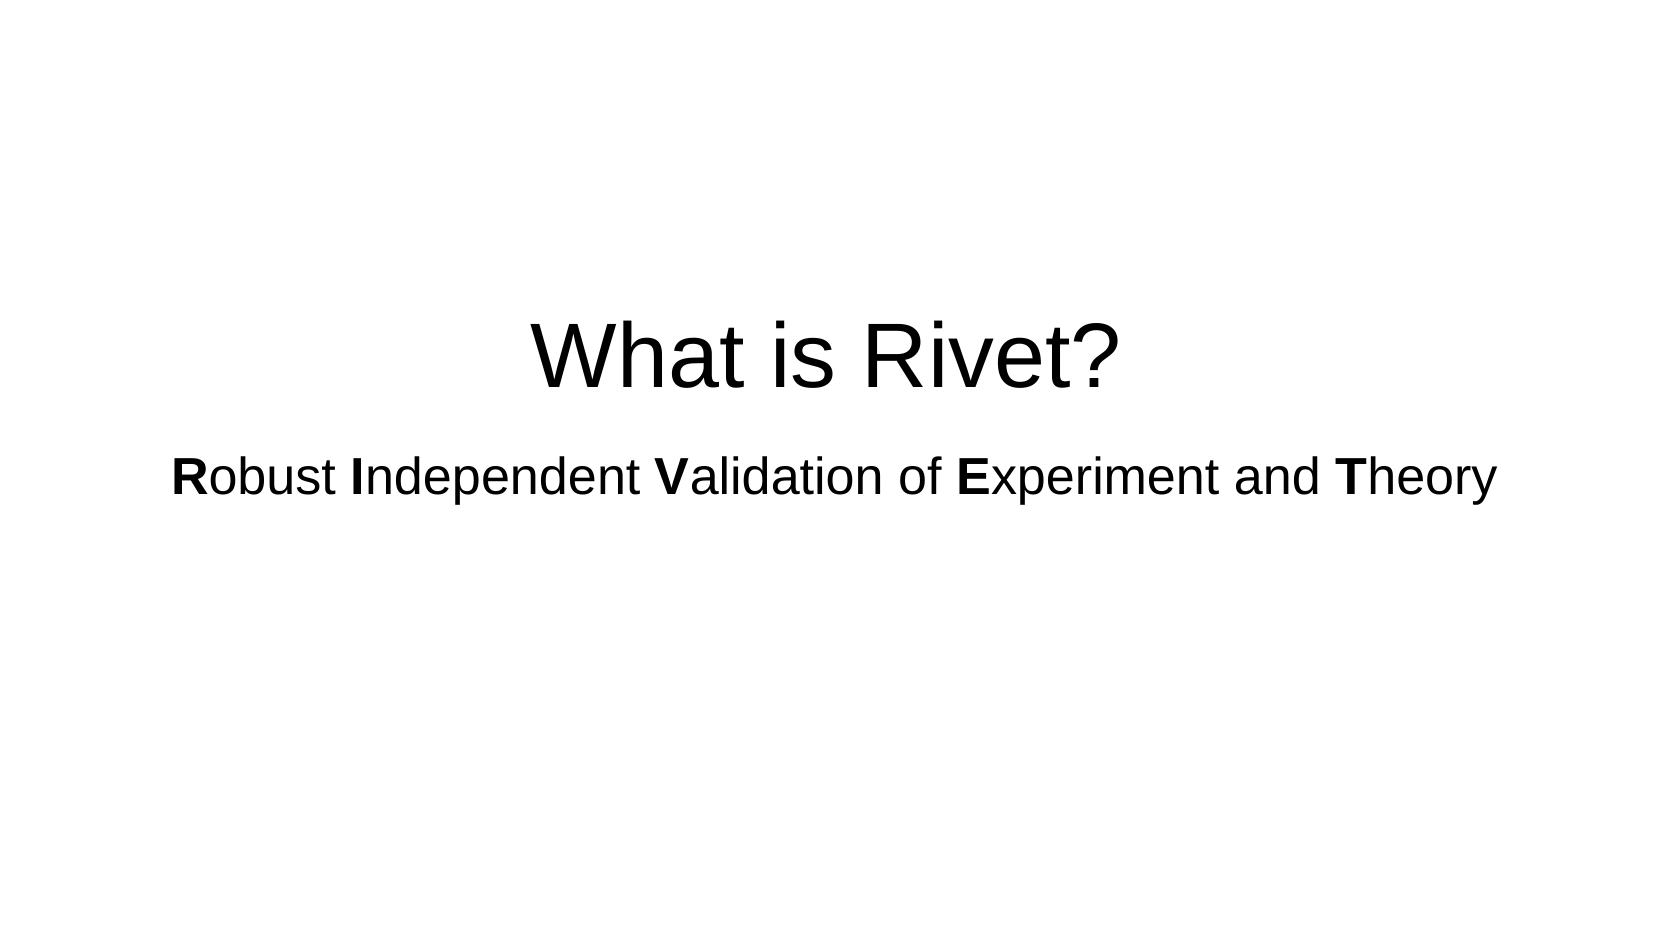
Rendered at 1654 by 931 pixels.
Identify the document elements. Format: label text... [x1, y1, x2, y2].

text_box What is Rivet? [82, 273, 1571, 429]
text_box Robust Independent Validation of Experiment and Theory [15, 440, 1654, 687]
